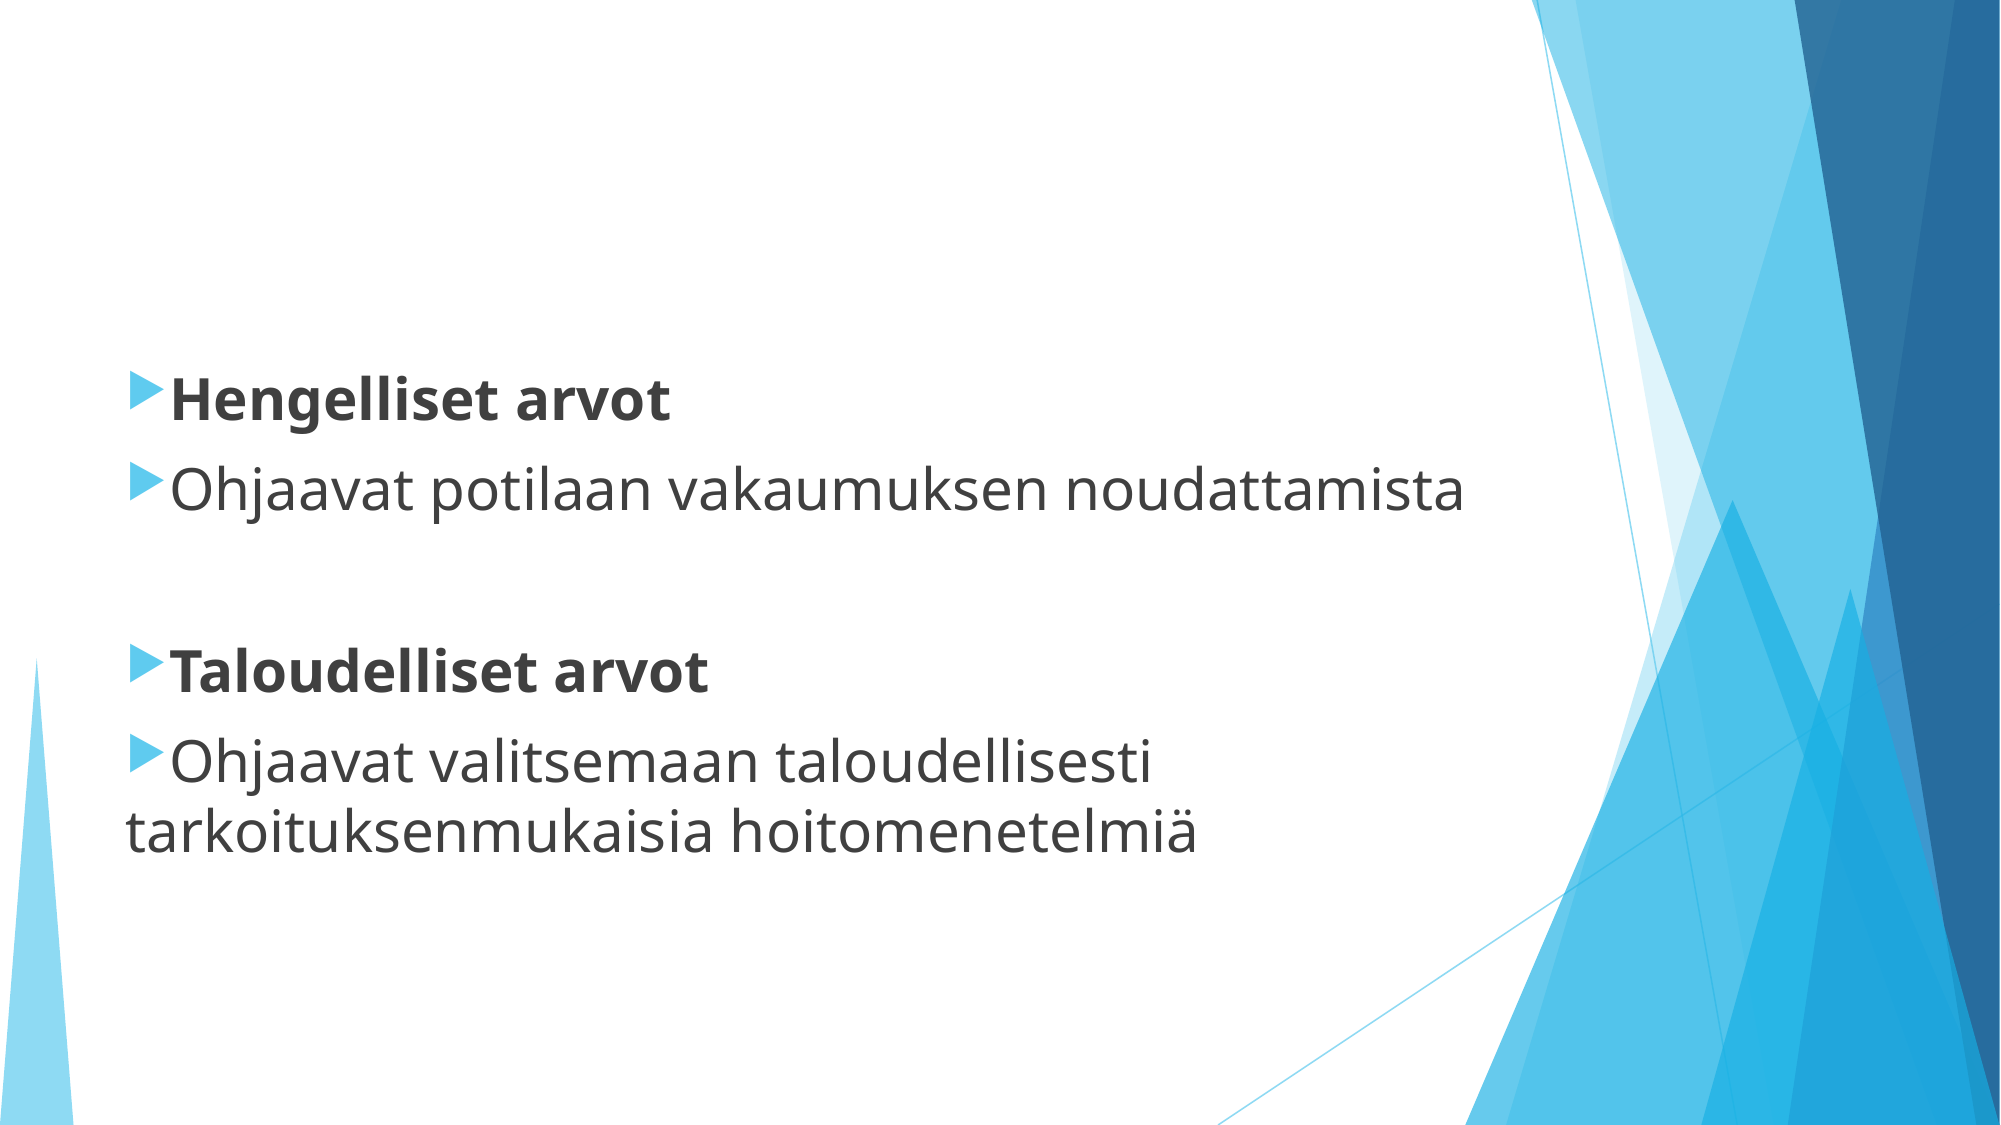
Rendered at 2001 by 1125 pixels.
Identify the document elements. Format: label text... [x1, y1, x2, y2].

list Hengelliset arvot Ohjaavat potilaan vakaumuksen noudattamista Taloudelliset arvot Ohjaavat valitsemaan taloudellisesti tarkoituksenmukaisia hoitomenetelmiä [111, 354, 1522, 992]
